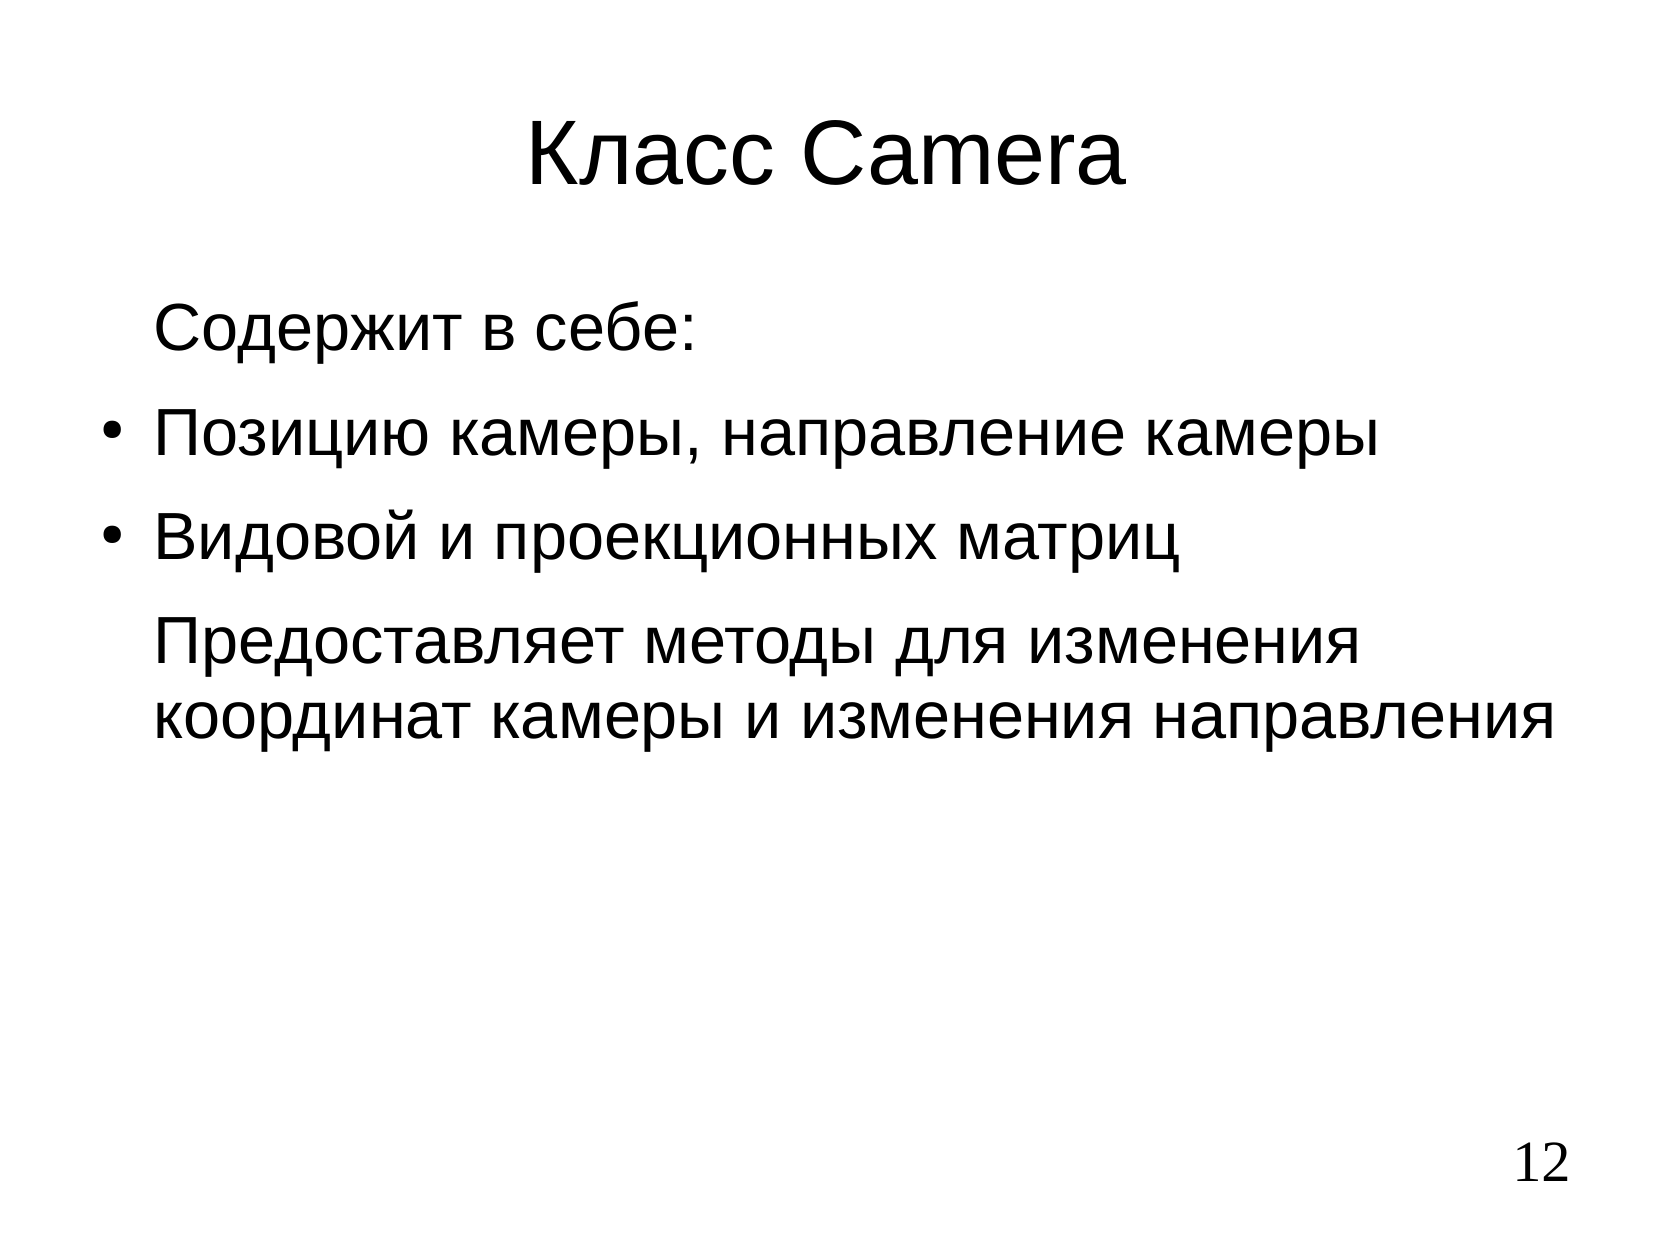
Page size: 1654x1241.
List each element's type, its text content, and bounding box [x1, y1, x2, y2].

title Класс Camera [82, 49, 1571, 257]
list Содержит в себе: Позицию камеры, направление камеры Видовой и проекционных матриц Предоставляет методы для изменения координат камеры и изменения направления [82, 290, 1571, 1010]
